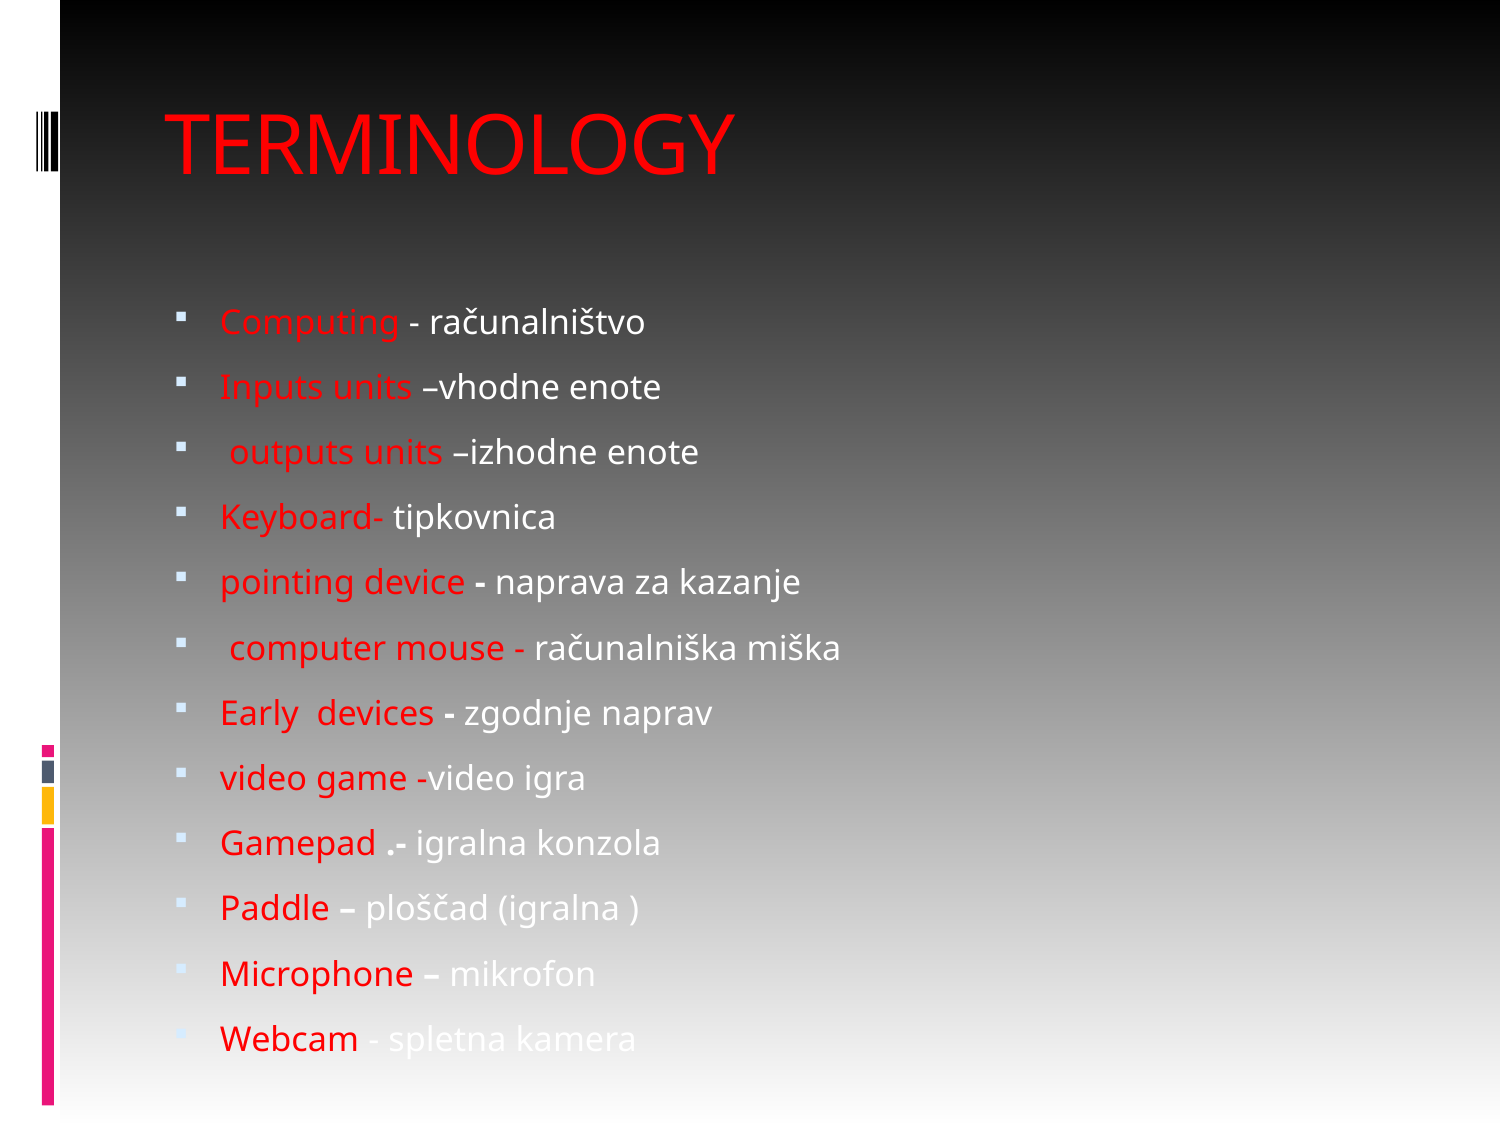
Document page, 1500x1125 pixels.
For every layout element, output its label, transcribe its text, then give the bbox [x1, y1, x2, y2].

title TERMINOLOGY [150, 83, 1425, 234]
list Computing - računalništvo Inputs units –vhodne enote outputs units –izhodne enote Keyboard- tipkovnica pointing device - naprava za kazanje computer mouse - računalniška miška Early devices - zgodnje naprav video game -video igra Gamepad .- igralna konzola Paddle – ploščad (igralna ) Microphone – mikrofon Webcam - spletna kamera [150, 292, 1425, 1067]
